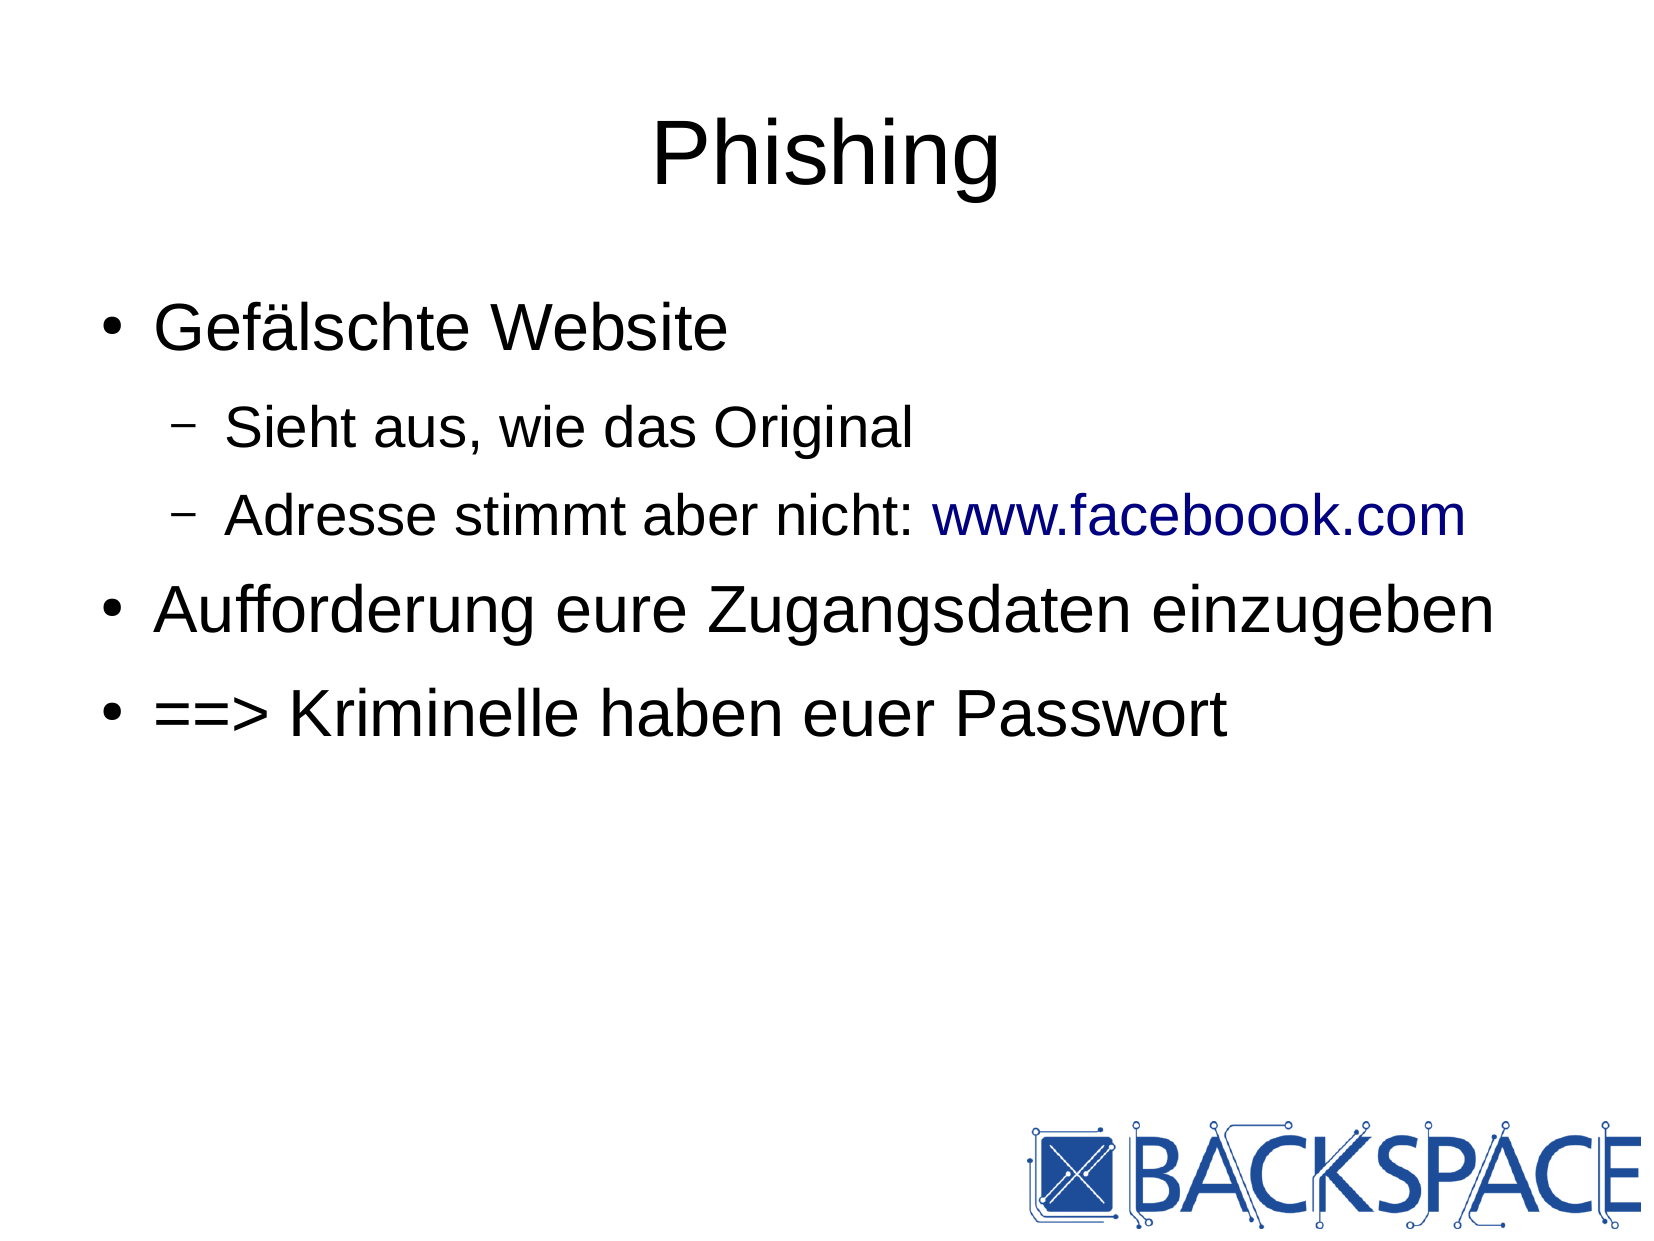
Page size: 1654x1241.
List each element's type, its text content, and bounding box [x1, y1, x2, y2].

title Phishing [82, 49, 1571, 257]
list Gefälschte Website Sieht aus, wie das Original Adresse stimmt aber nicht: www.faceboook.com Aufforderung eure Zugangsdaten einzugeben ==> Kriminelle haben euer Passwort [82, 290, 1538, 1010]
picture [1027, 1121, 1641, 1229]
